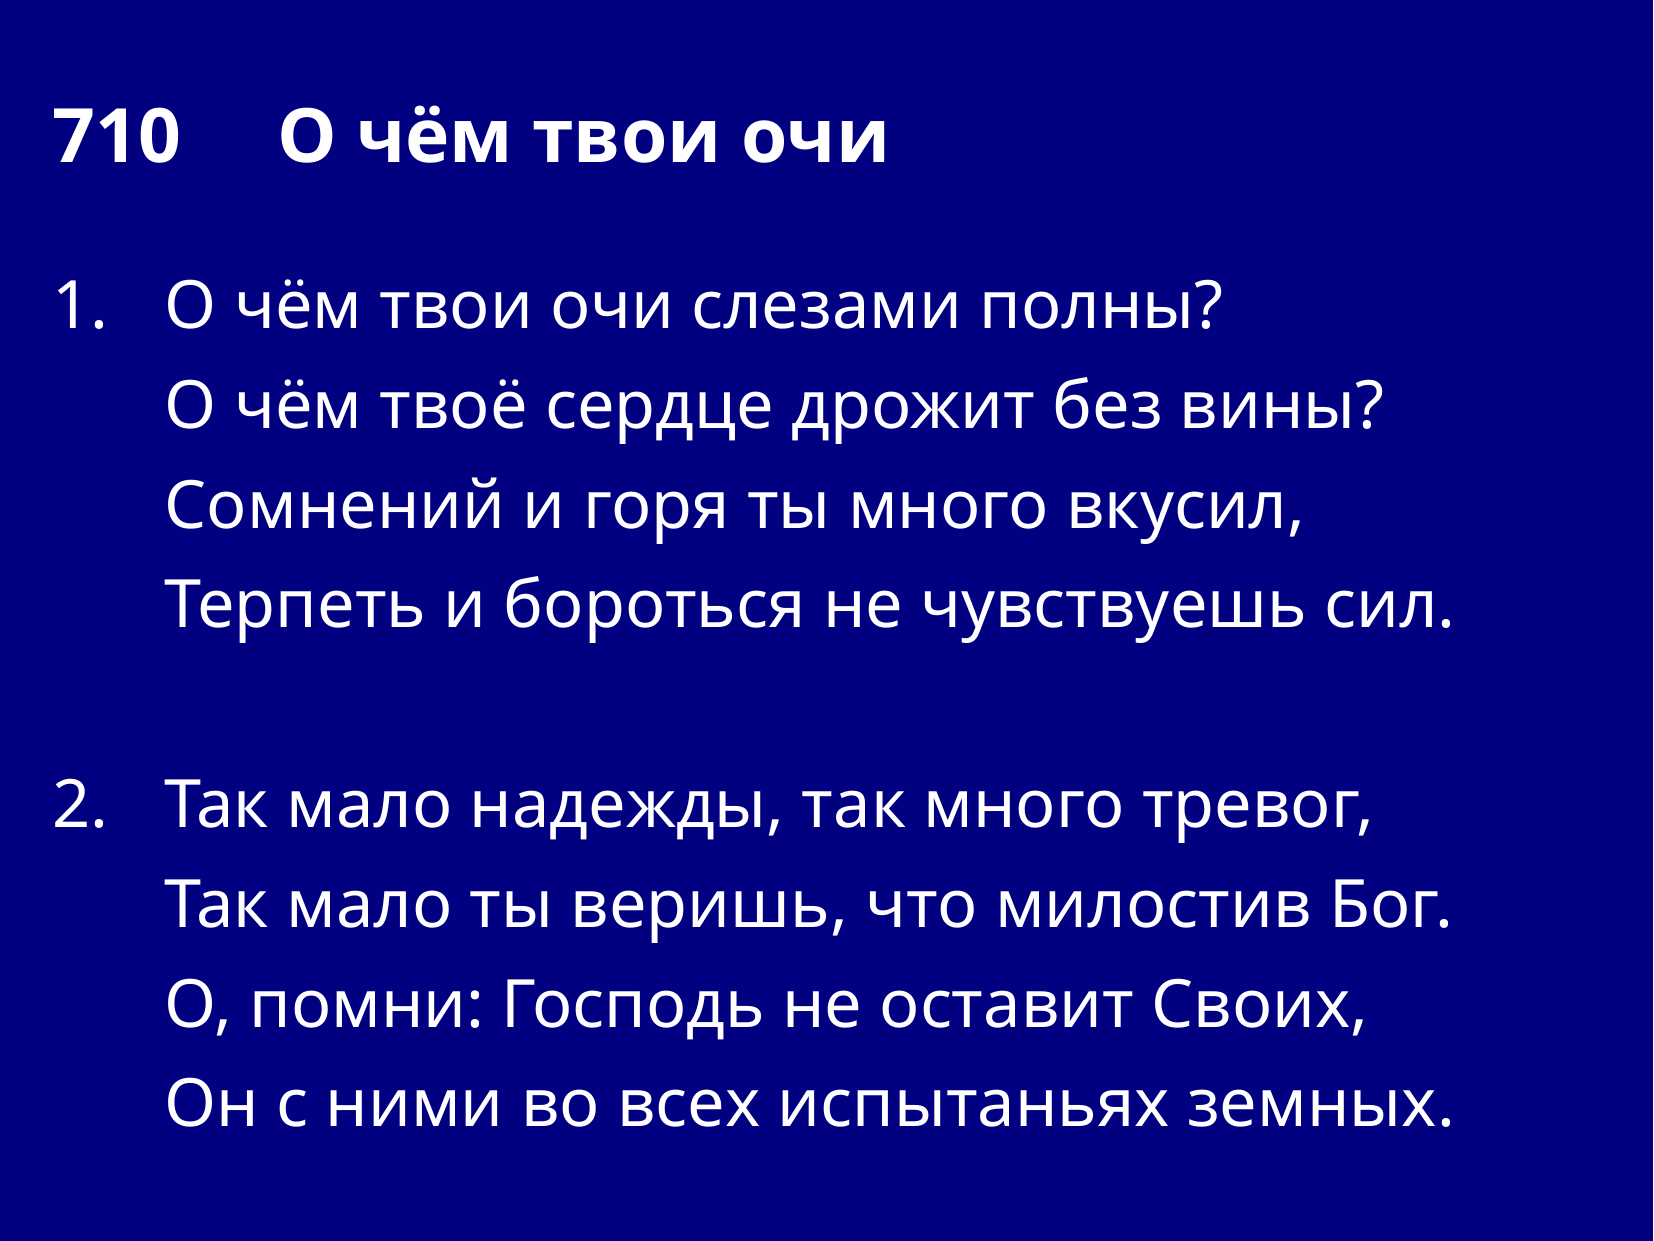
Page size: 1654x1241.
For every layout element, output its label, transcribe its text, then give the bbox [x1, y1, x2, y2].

text_box 710 О чём твои очи [37, 75, 1576, 188]
text_box 1. О чём твои очи слезами полны? О чём твоё сердце дрожит без вины? Сомнений и горя ты много вкусил, Терпеть и бороться не чувствуешь сил. 2. Так мало надежды, так много тревог, Так мало ты веришь, что милостив Бог. О, помни: Господь не оставит Своих, Он с ними во всех испытаньях земных. [37, 150, 1653, 1163]
